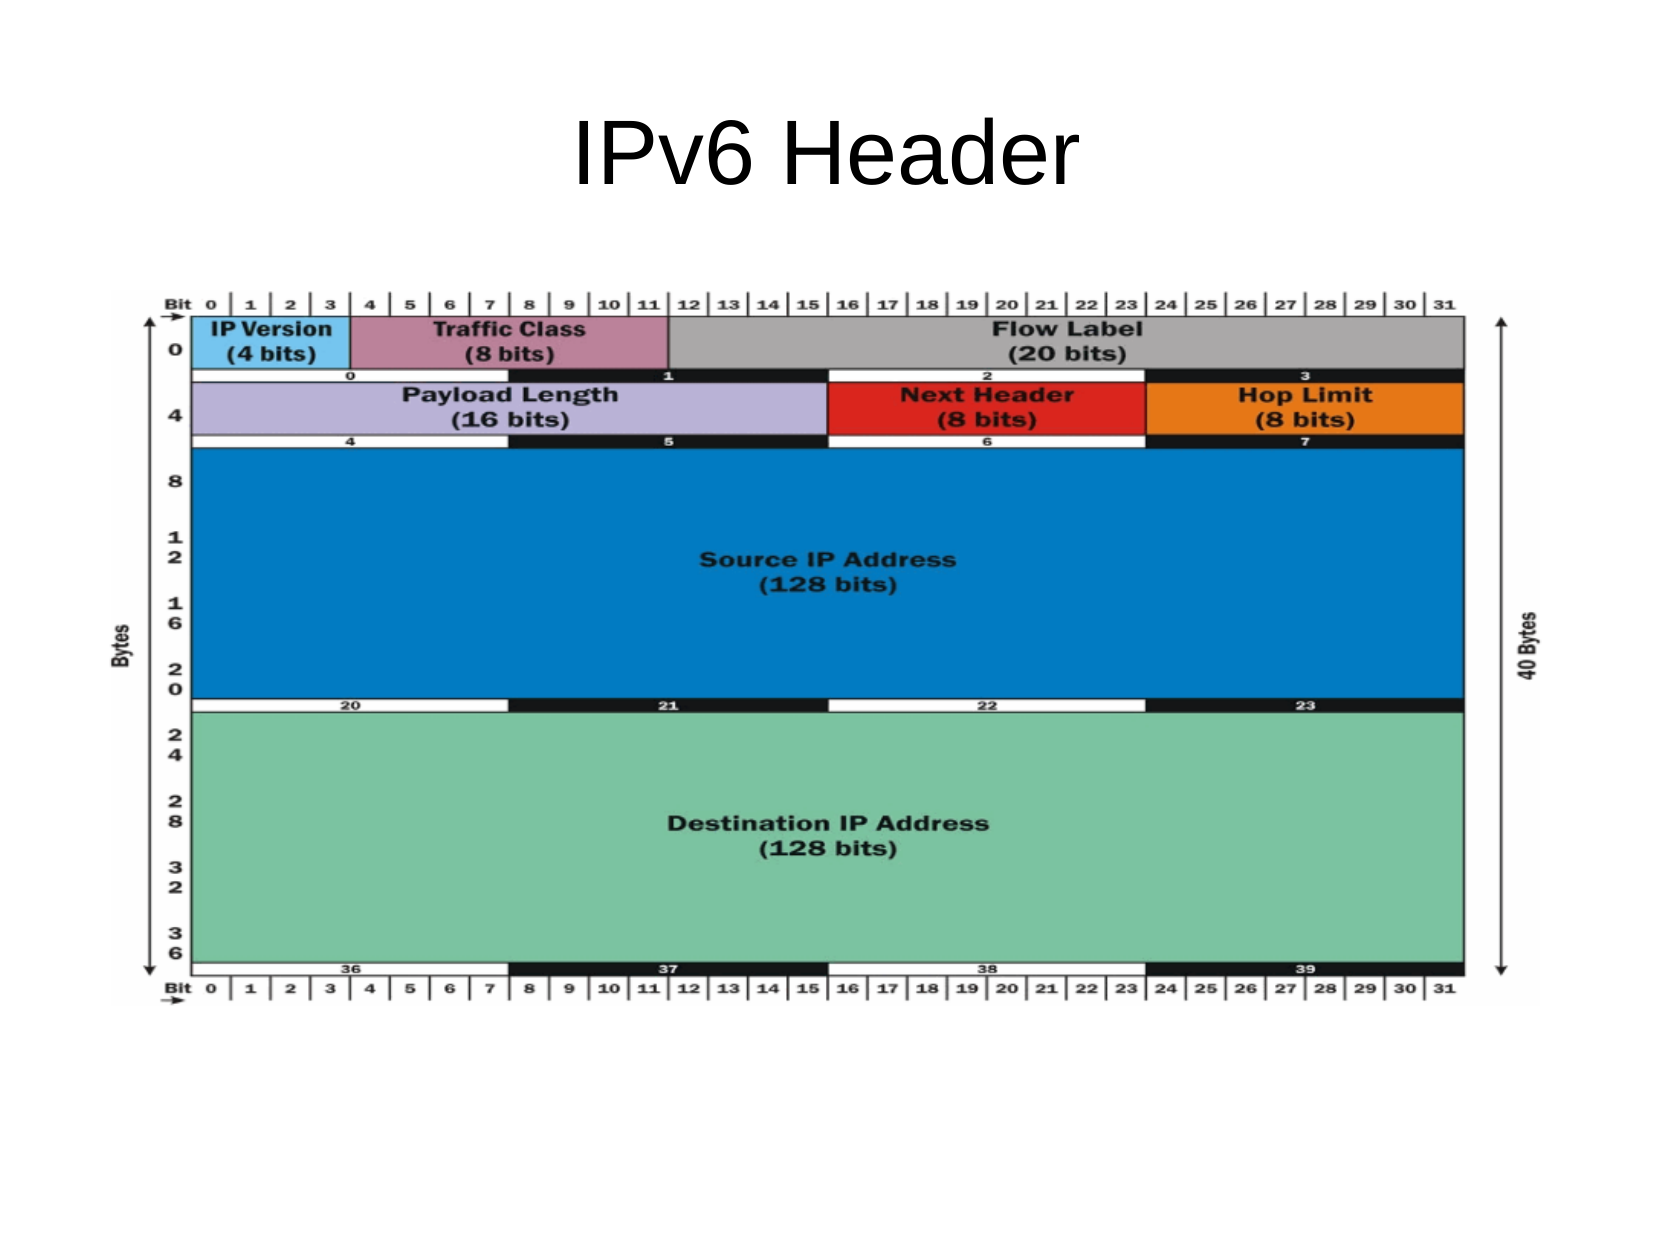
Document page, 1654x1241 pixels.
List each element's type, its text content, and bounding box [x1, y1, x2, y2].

title IPv6 Header [82, 49, 1571, 257]
picture [107, 290, 1546, 1010]
